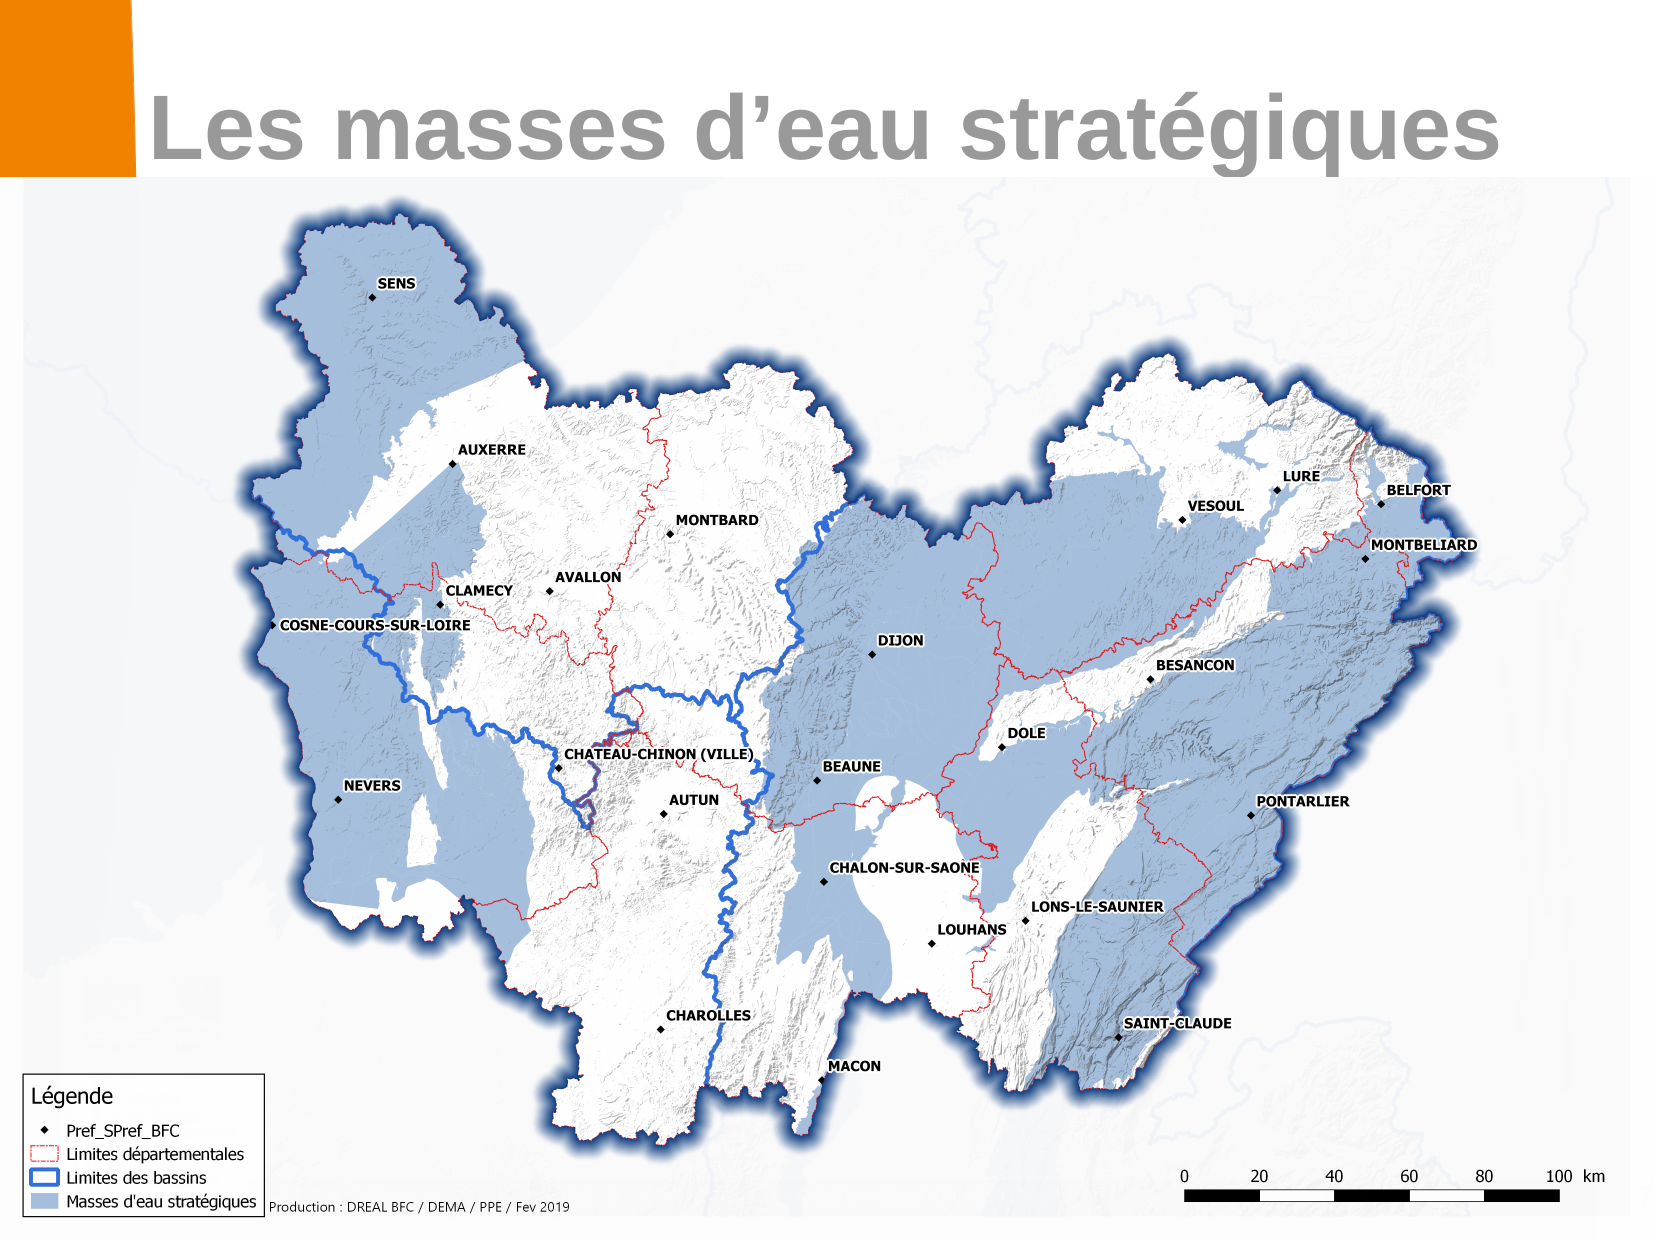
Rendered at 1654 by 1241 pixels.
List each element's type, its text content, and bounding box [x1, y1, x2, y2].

picture [0, 0, 1654, 1240]
title Les masses d’eau stratégiques [82, 0, 1571, 177]
